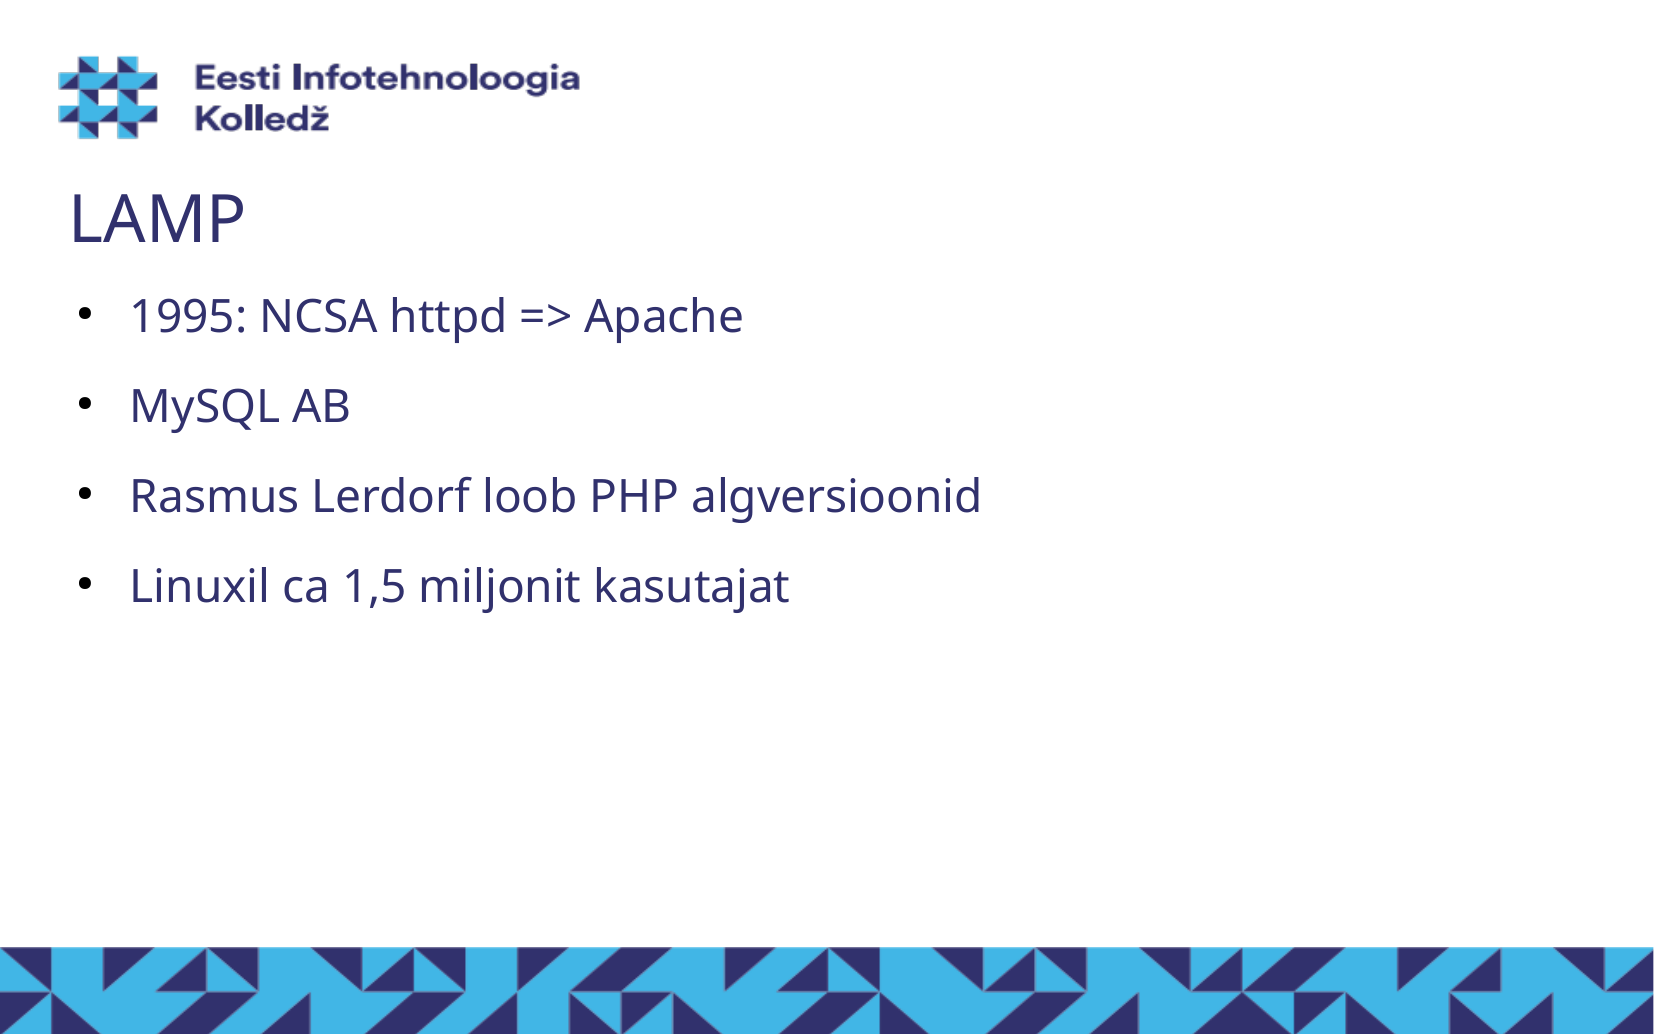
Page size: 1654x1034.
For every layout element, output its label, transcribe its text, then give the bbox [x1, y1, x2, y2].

list 1995: NCSA httpd => Apache MySQL AB Rasmus Lerdorf loob PHP algversioonid Linuxil ca 1,5 miljonit kasutajat [59, 283, 1595, 936]
title LAMP [68, 147, 1536, 283]
